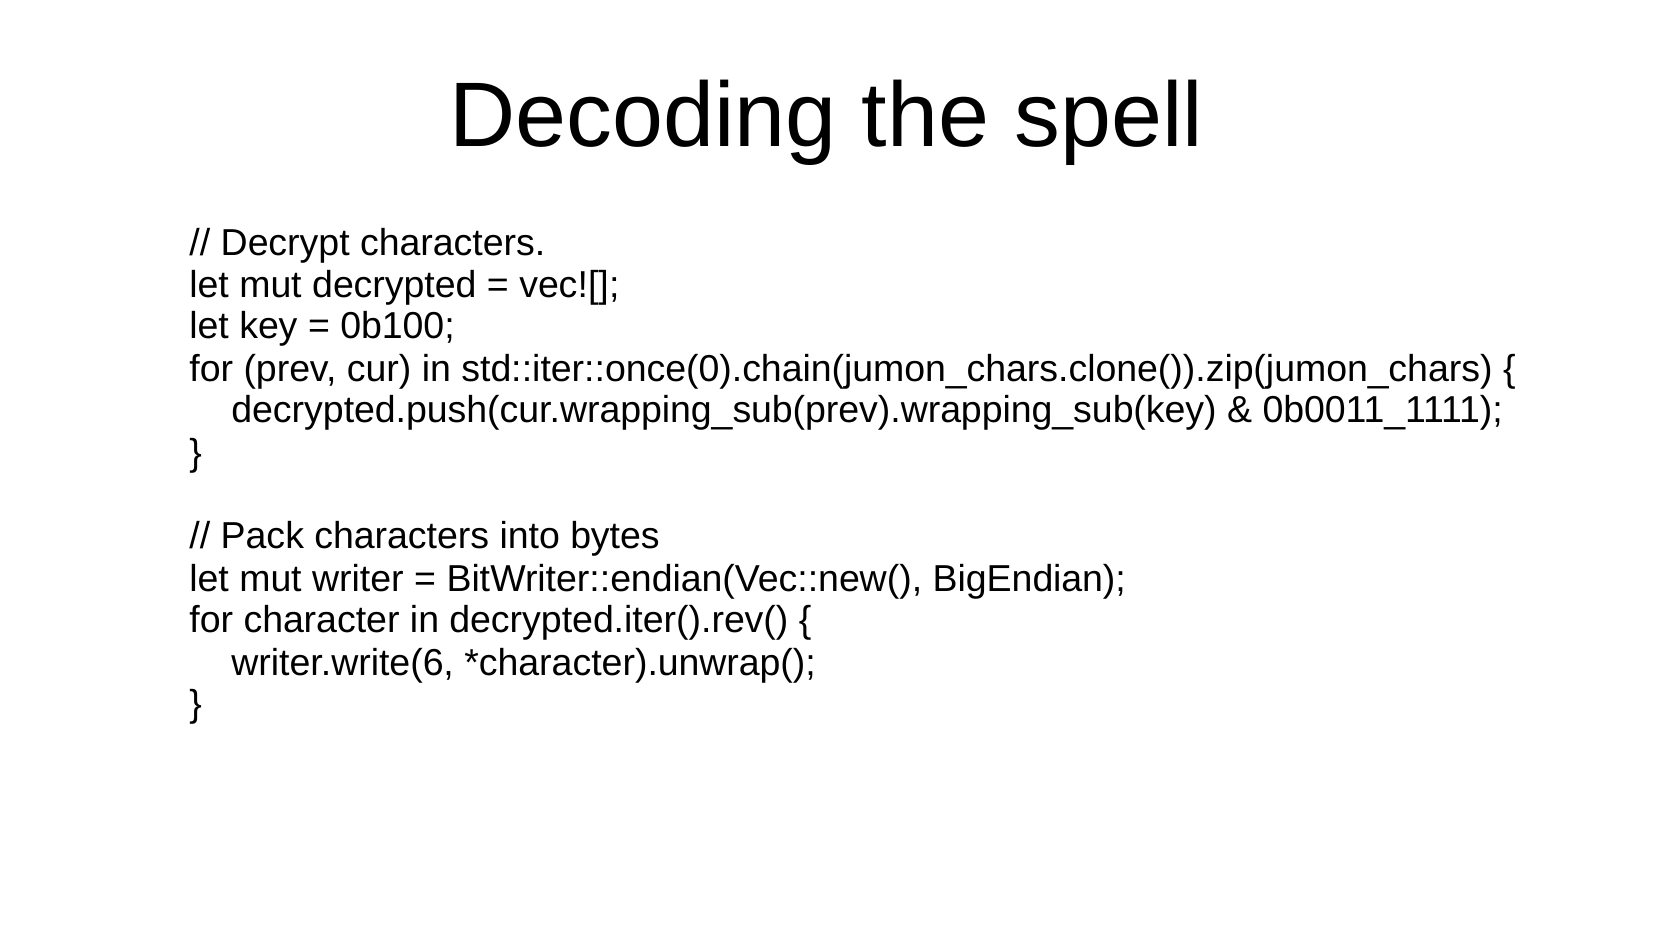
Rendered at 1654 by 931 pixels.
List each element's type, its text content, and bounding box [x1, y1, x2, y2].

text_box // Decrypt characters. let mut decrypted = vec![]; let key = 0b100; for (prev, cur) in std::iter::once(0).chain(jumon_chars.clone()).zip(jumon_chars) { decrypted.push(cur.wrapping_sub(prev).wrapping_sub(key) & 0b0011_1111); } // Pack characters into bytes let mut writer = BitWriter::endian(Vec::new(), BigEndian); for character in decrypted.iter().rev() { writer.write(6, *character).unwrap(); } [132, 213, 1533, 733]
title Decoding the spell [82, 37, 1571, 193]
